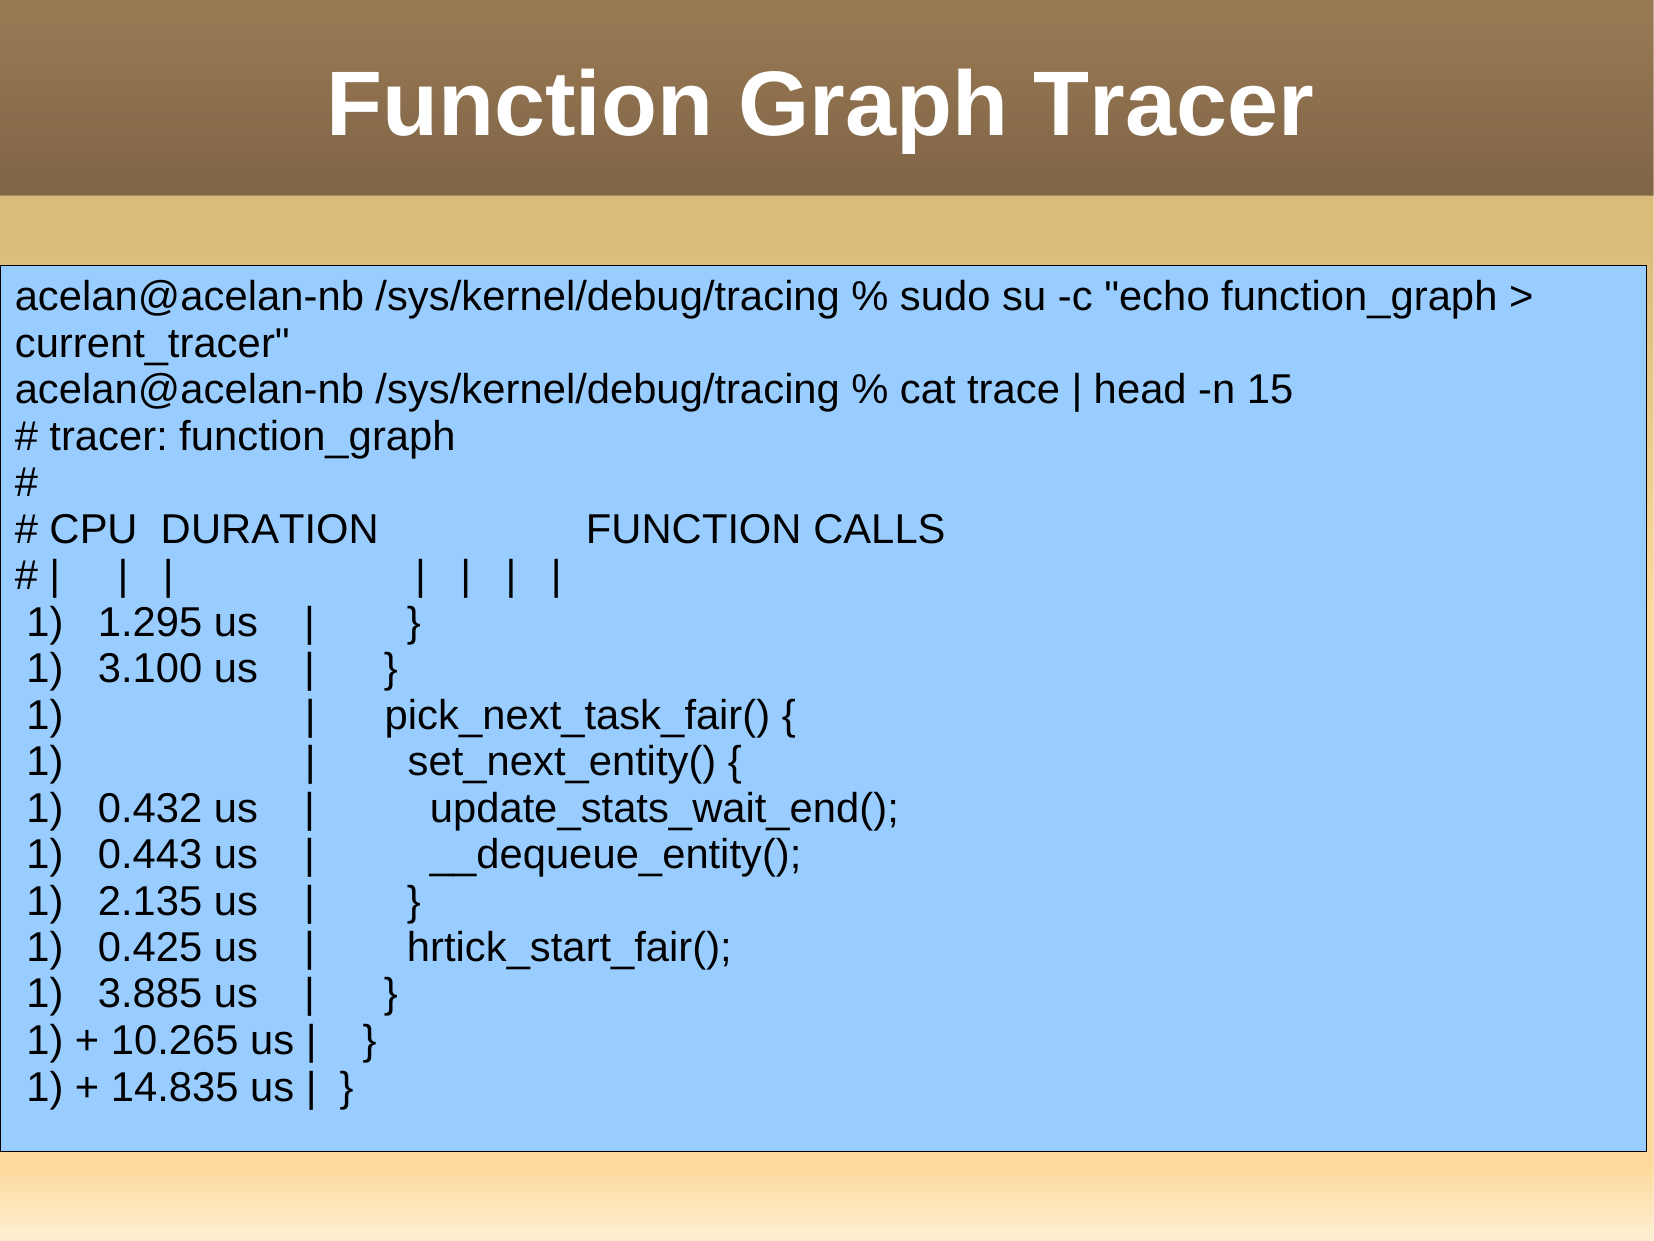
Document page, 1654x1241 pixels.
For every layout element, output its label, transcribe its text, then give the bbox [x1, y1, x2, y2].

title Function Graph Tracer [76, 7, 1565, 200]
text_box acelan@acelan-nb /sys/kernel/debug/tracing % sudo su -c "echo function_graph > current_tracer" acelan@acelan-nb /sys/kernel/debug/tracing % cat trace | head -n 15 # tracer: function_graph # # CPU DURATION FUNCTION CALLS # | | | | | | | 1) 1.295 us | } 1) 3.100 us | } 1) | pick_next_task_fair() { 1) | set_next_entity() { 1) 0.432 us | update_stats_wait_end(); 1) 0.443 us | __dequeue_entity(); 1) 2.135 us | } 1) 0.425 us | hrtick_start_fair(); 1) 3.885 us | } 1) + 10.265 us | } 1) + 14.835 us | } [0, 265, 1647, 1152]
picture [0, 0, 1654, 1241]
